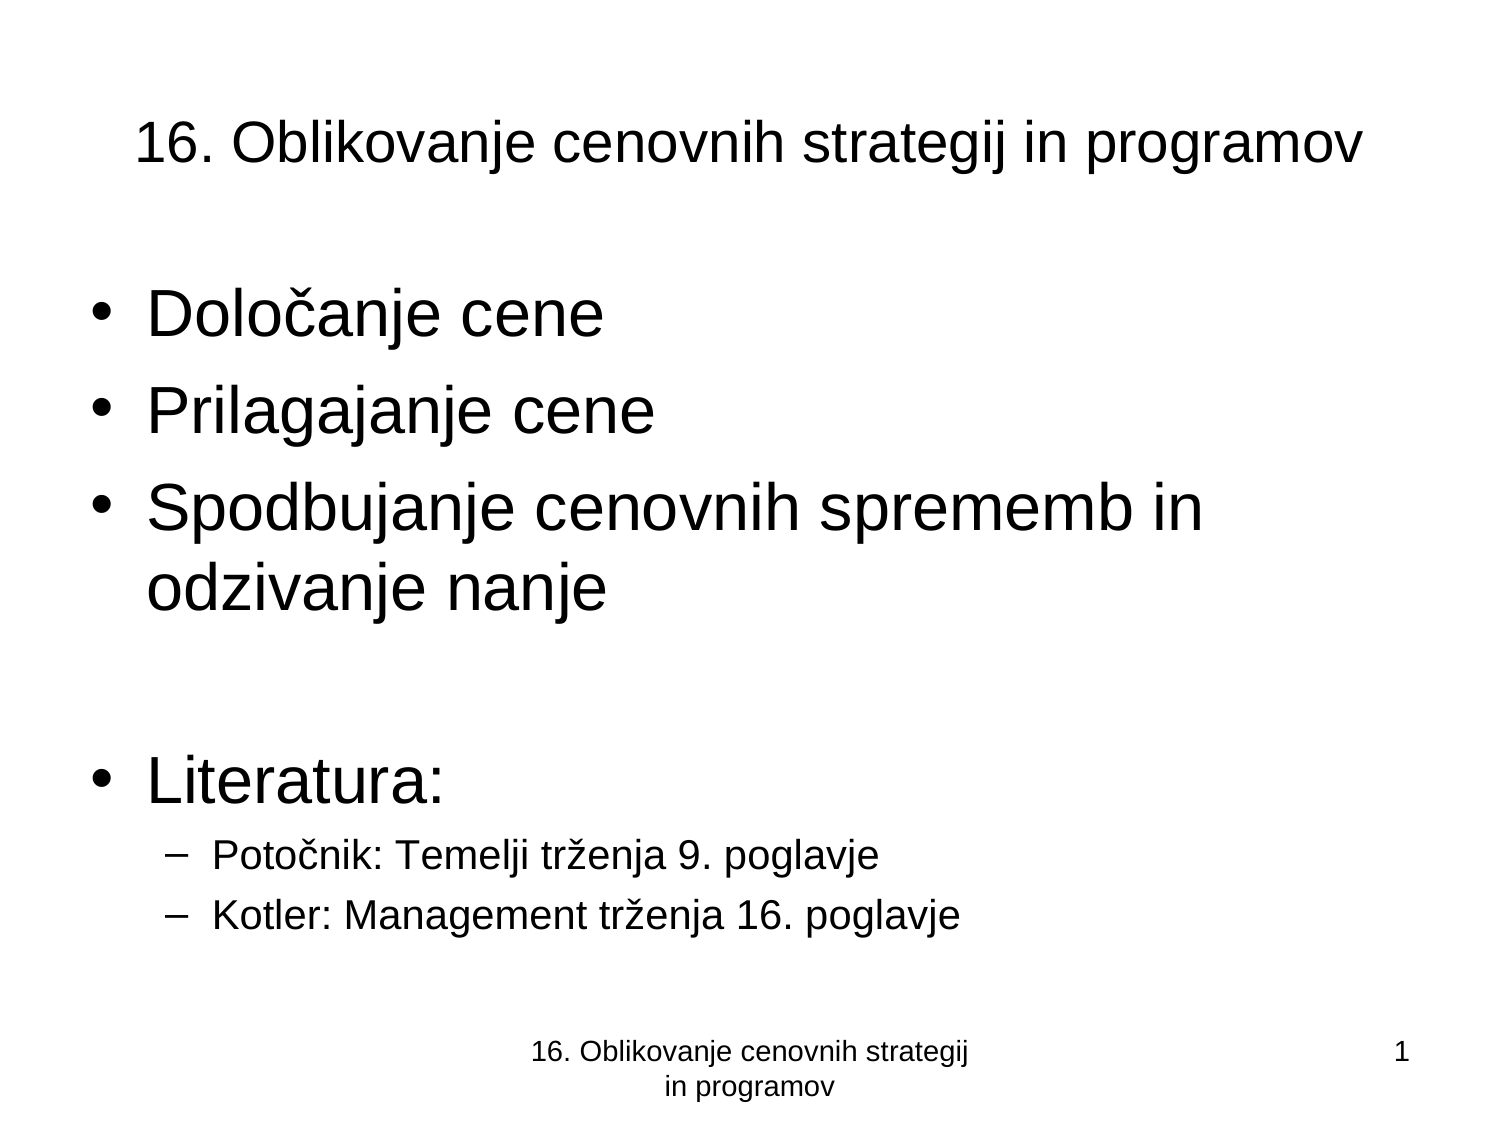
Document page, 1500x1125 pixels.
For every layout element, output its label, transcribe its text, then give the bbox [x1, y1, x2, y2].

text_box <number> [1074, 1024, 1426, 1103]
text_box 16. Oblikovanje cenovnih strategij in programov [512, 1024, 988, 1103]
title 16. Oblikovanje cenovnih strategij in programov [75, 45, 1426, 233]
list Določanje cene Prilagajanje cene Spodbujanje cenovnih sprememb in odzivanje nanje Literatura: Potočnik: Temelji trženja 9. poglavje Kotler: Management trženja 16. poglavje [75, 262, 1426, 1006]
